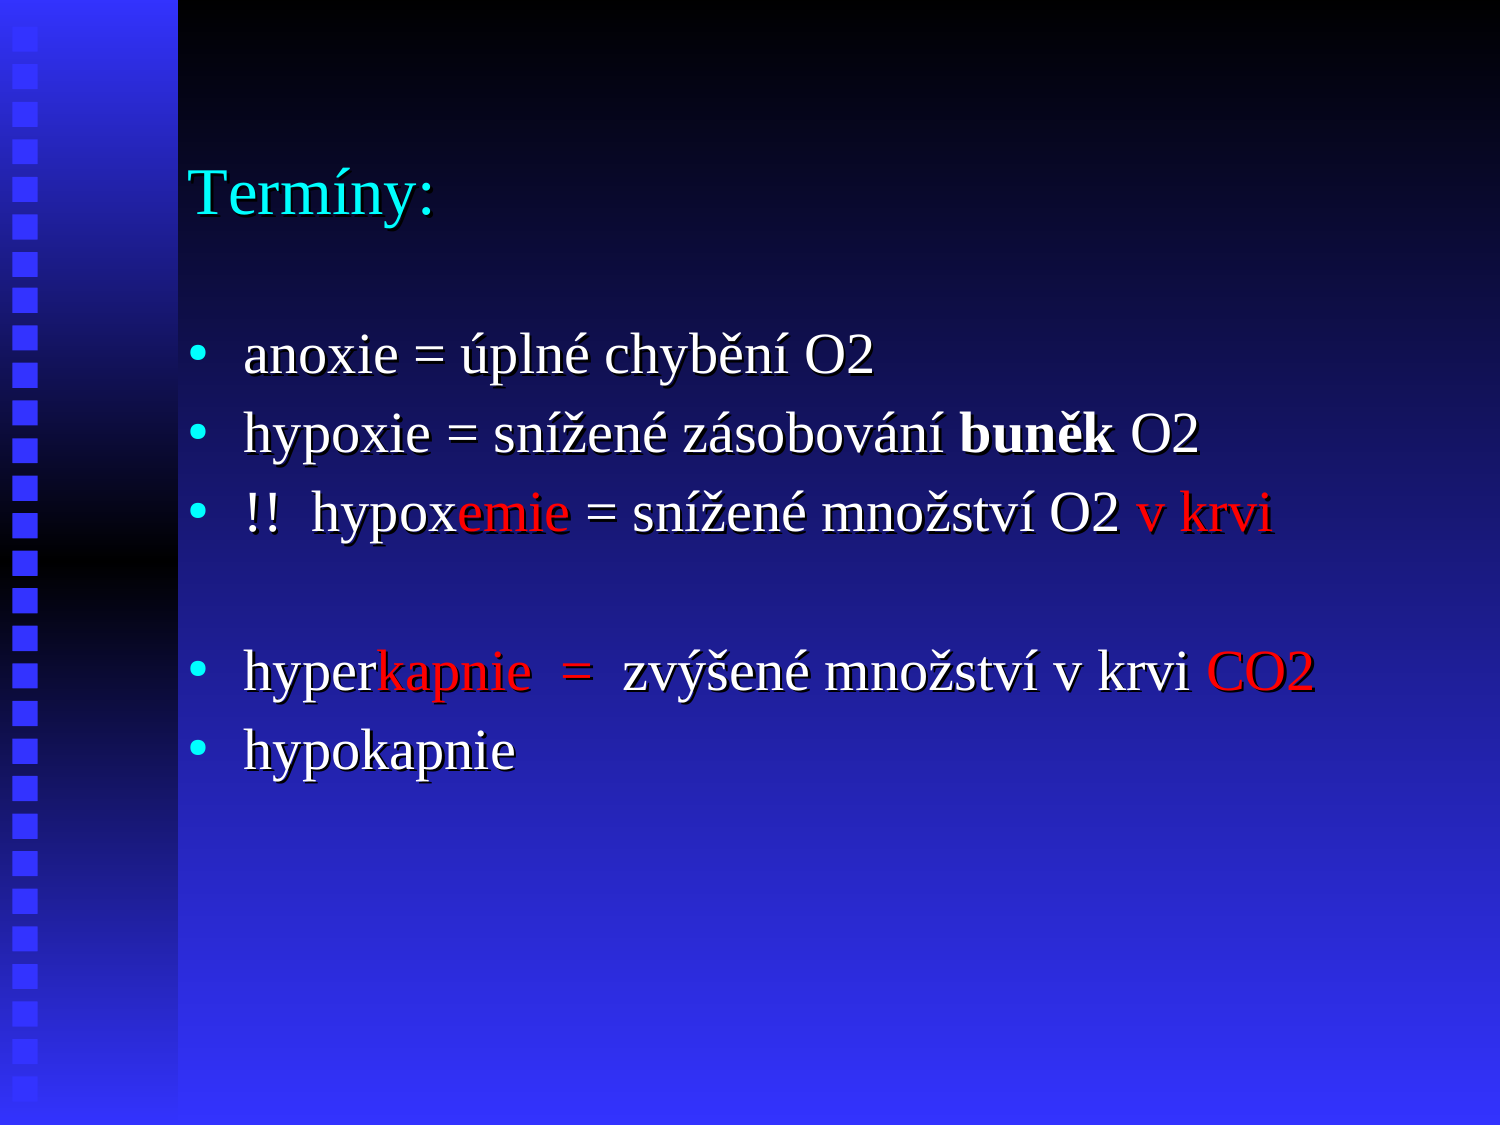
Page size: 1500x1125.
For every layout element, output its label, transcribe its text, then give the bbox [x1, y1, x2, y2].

list anoxie = úplné chybění O2 hypoxie = snížené zásobování buněk O2 !! hypoxemie = snížené množství O2 v krvi hyperkapnie = zvýšené množství v krvi CO2 hypokapnie [187, 324, 1463, 1001]
title Termíny: [187, 99, 1463, 288]
